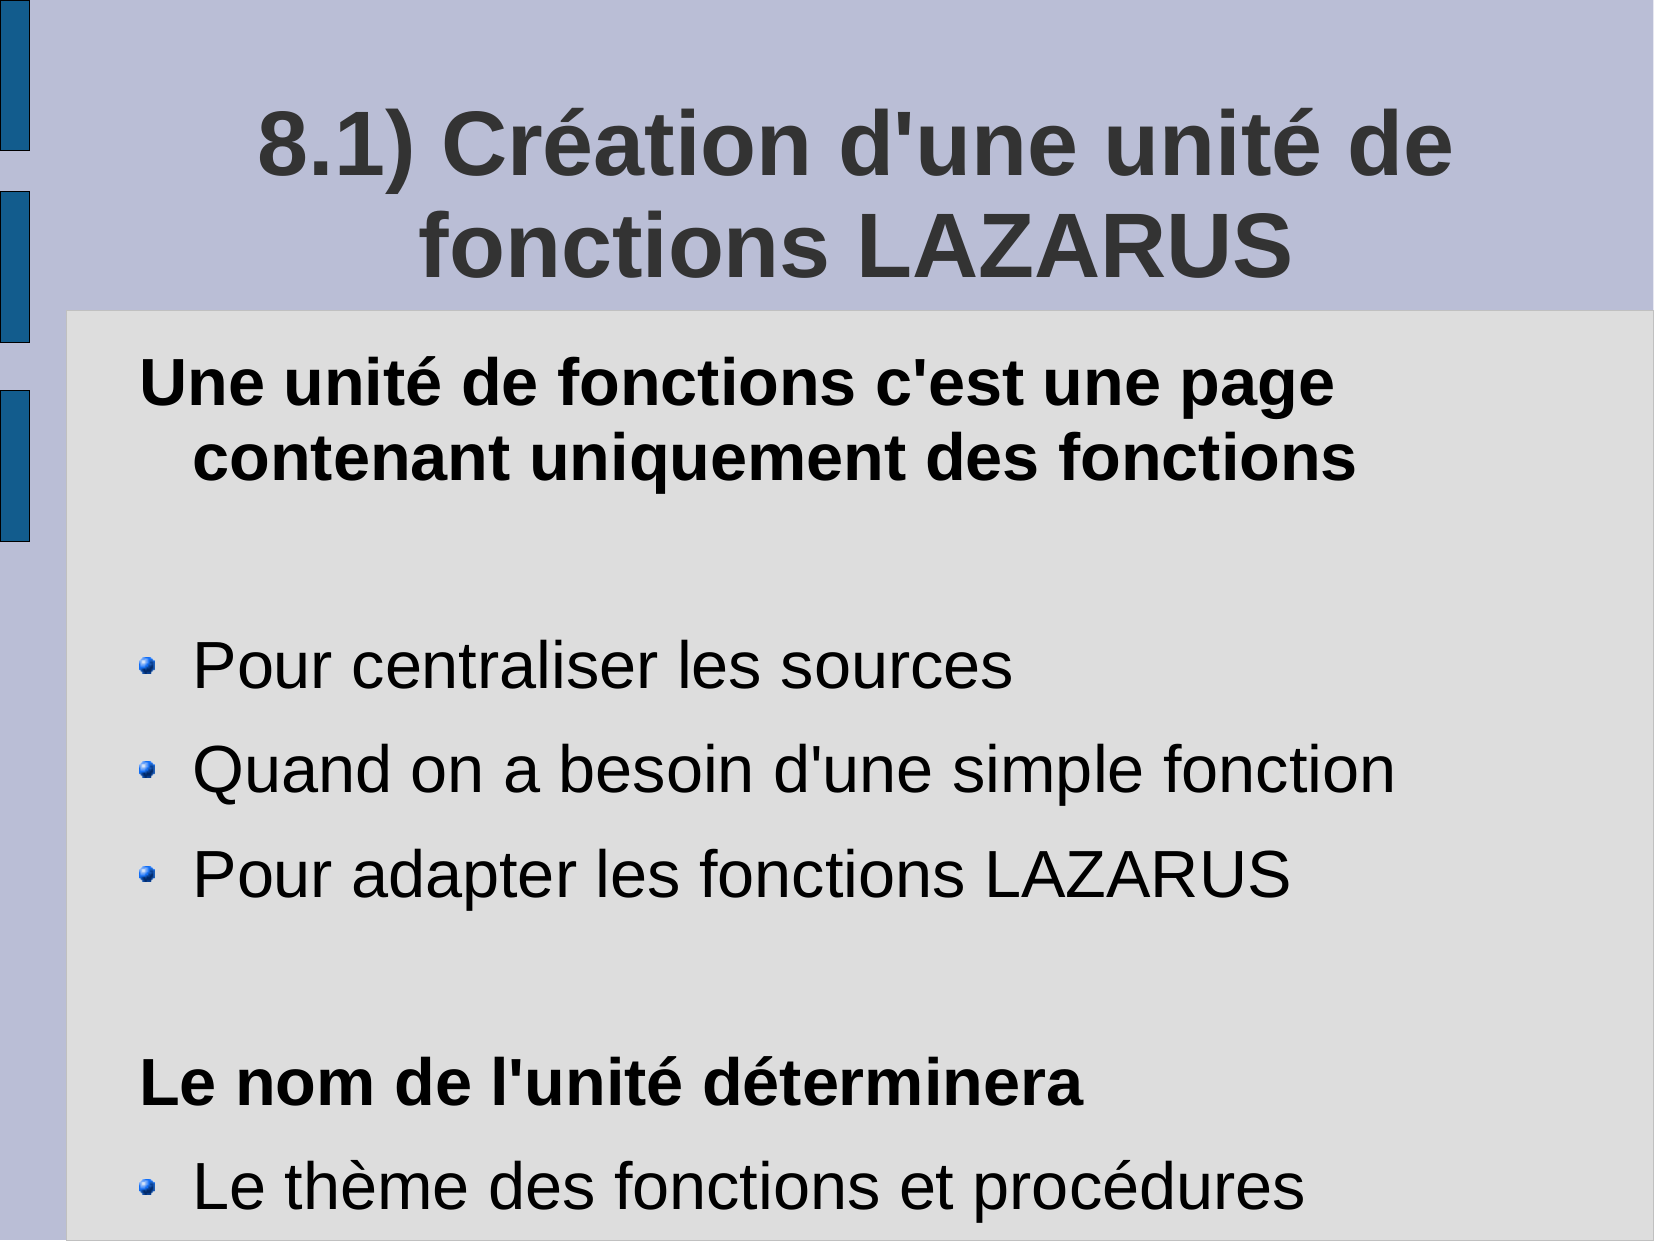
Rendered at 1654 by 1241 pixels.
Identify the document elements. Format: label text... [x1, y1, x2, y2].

list Une unité de fonctions c'est une page contenant uniquement des fonctions Pour centraliser les sources Quand on a besoin d'une simple fonction Pour adapter les fonctions LAZARUS Le nom de l'unité déterminera Le thème des fonctions et procédures [121, 344, 1534, 1225]
title 8.1) Création d'une unité de fonctions LAZARUS [121, 91, 1534, 299]
